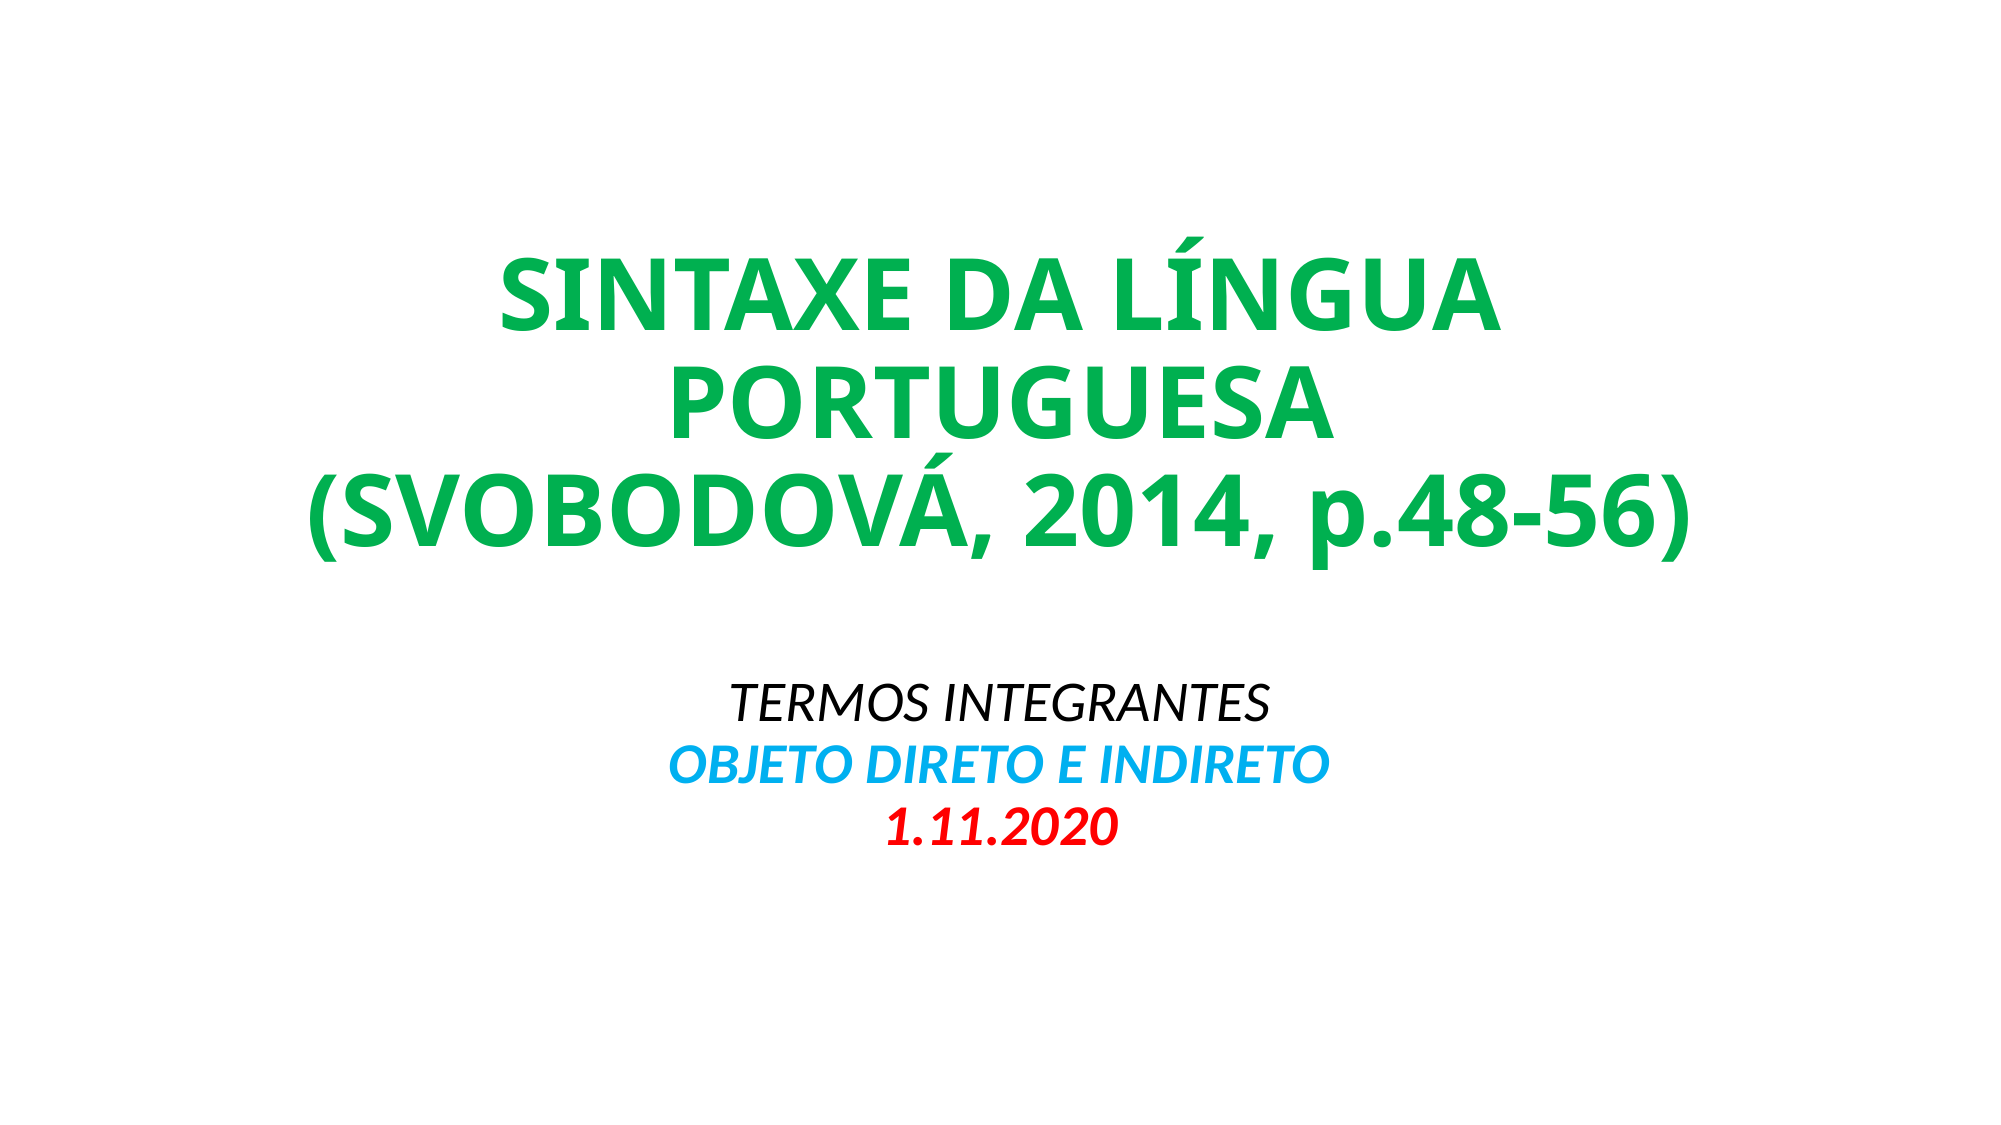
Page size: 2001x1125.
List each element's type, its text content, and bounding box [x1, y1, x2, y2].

subtitle TERMOS INTEGRANTES OBJETO DIRETO E INDIRETO 1.11.2020 [249, 590, 1750, 863]
title SINTAXE DA LÍNGUA PORTUGUESA (SVOBODOVÁ, 2014, p.48-56) [249, 184, 1750, 576]
